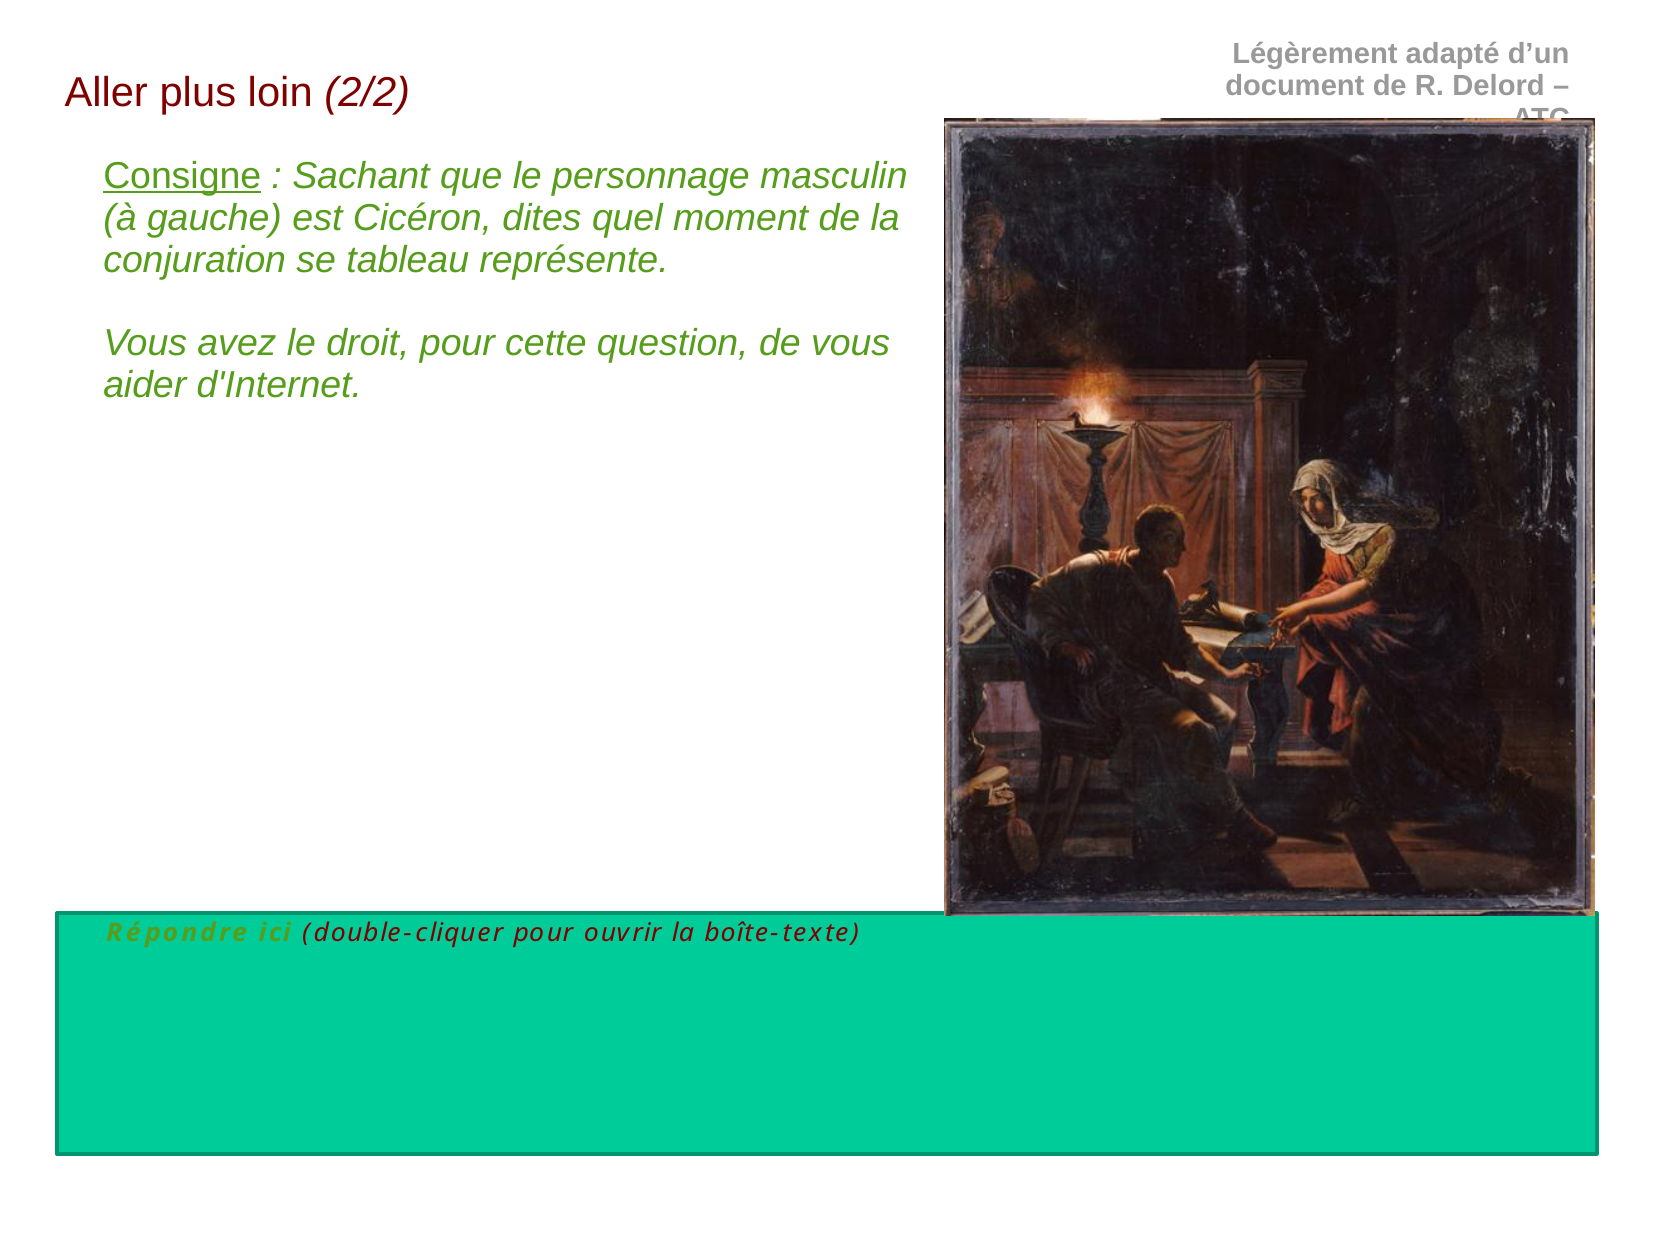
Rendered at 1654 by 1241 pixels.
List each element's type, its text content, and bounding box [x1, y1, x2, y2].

chart [59, 915, 1595, 1152]
text_box Légèrement adapté d’un document de R. Delord – ATC [1210, 29, 1612, 78]
title  Aller plus loin (2/2) [59, 29, 1548, 163]
text_box Consigne : Sachant que le personnage masculin (à gauche) est Cicéron, dites quel moment de la conjuration se tableau représente. Vous avez le droit, pour cette question, de vous aider d'Internet. [88, 147, 944, 827]
picture [944, 118, 1595, 916]
